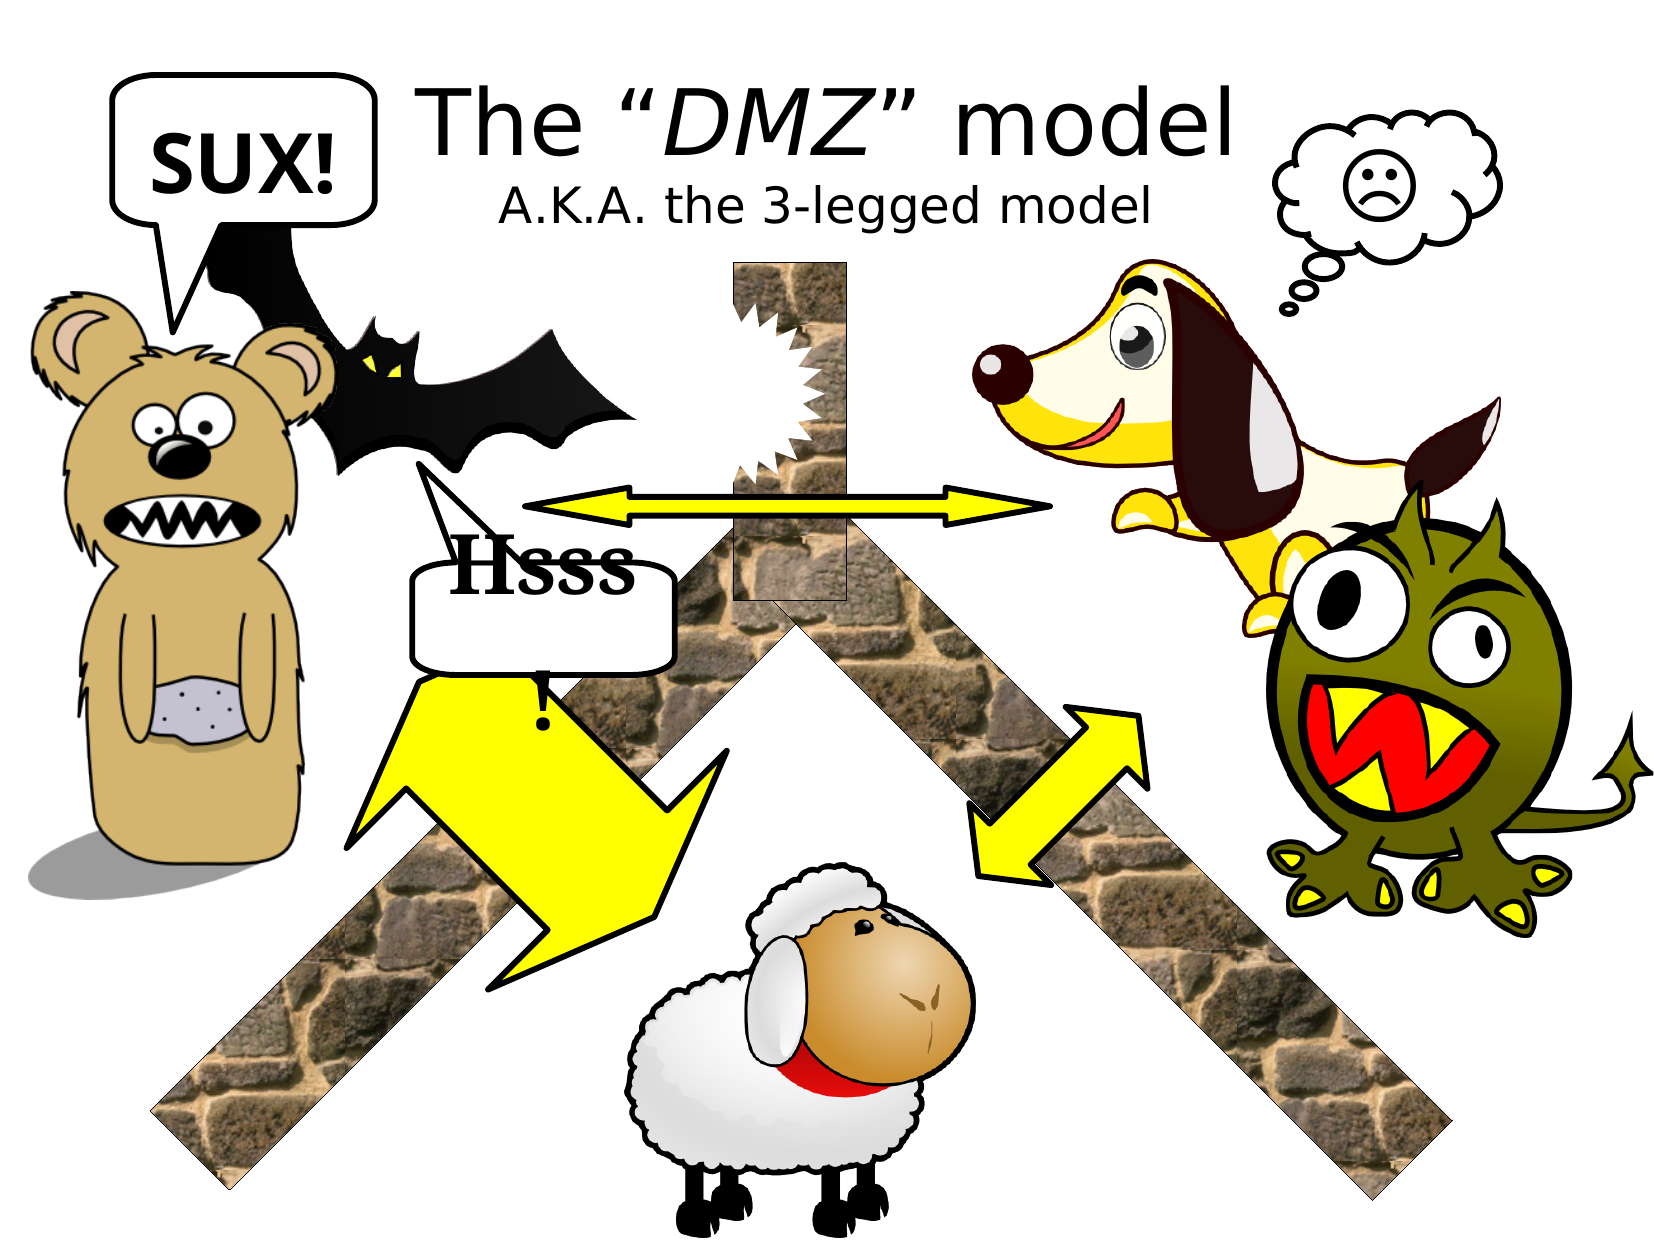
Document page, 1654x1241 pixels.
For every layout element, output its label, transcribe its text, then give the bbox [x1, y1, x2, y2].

text_box SUX! [112, 75, 375, 333]
picture [28, 257, 638, 901]
text_box ☹ [1281, 304, 1297, 314]
title The “DMZ” model A.K.A. the 3-legged model [82, 49, 1571, 257]
text_box [150, 262, 1453, 1201]
text_box ☹ [1304, 254, 1343, 280]
text_box ☹ [1275, 112, 1501, 263]
text_box ☹ [1291, 282, 1317, 299]
picture [624, 862, 976, 1238]
text_box Hsss! [412, 463, 675, 676]
picture [972, 259, 1654, 938]
